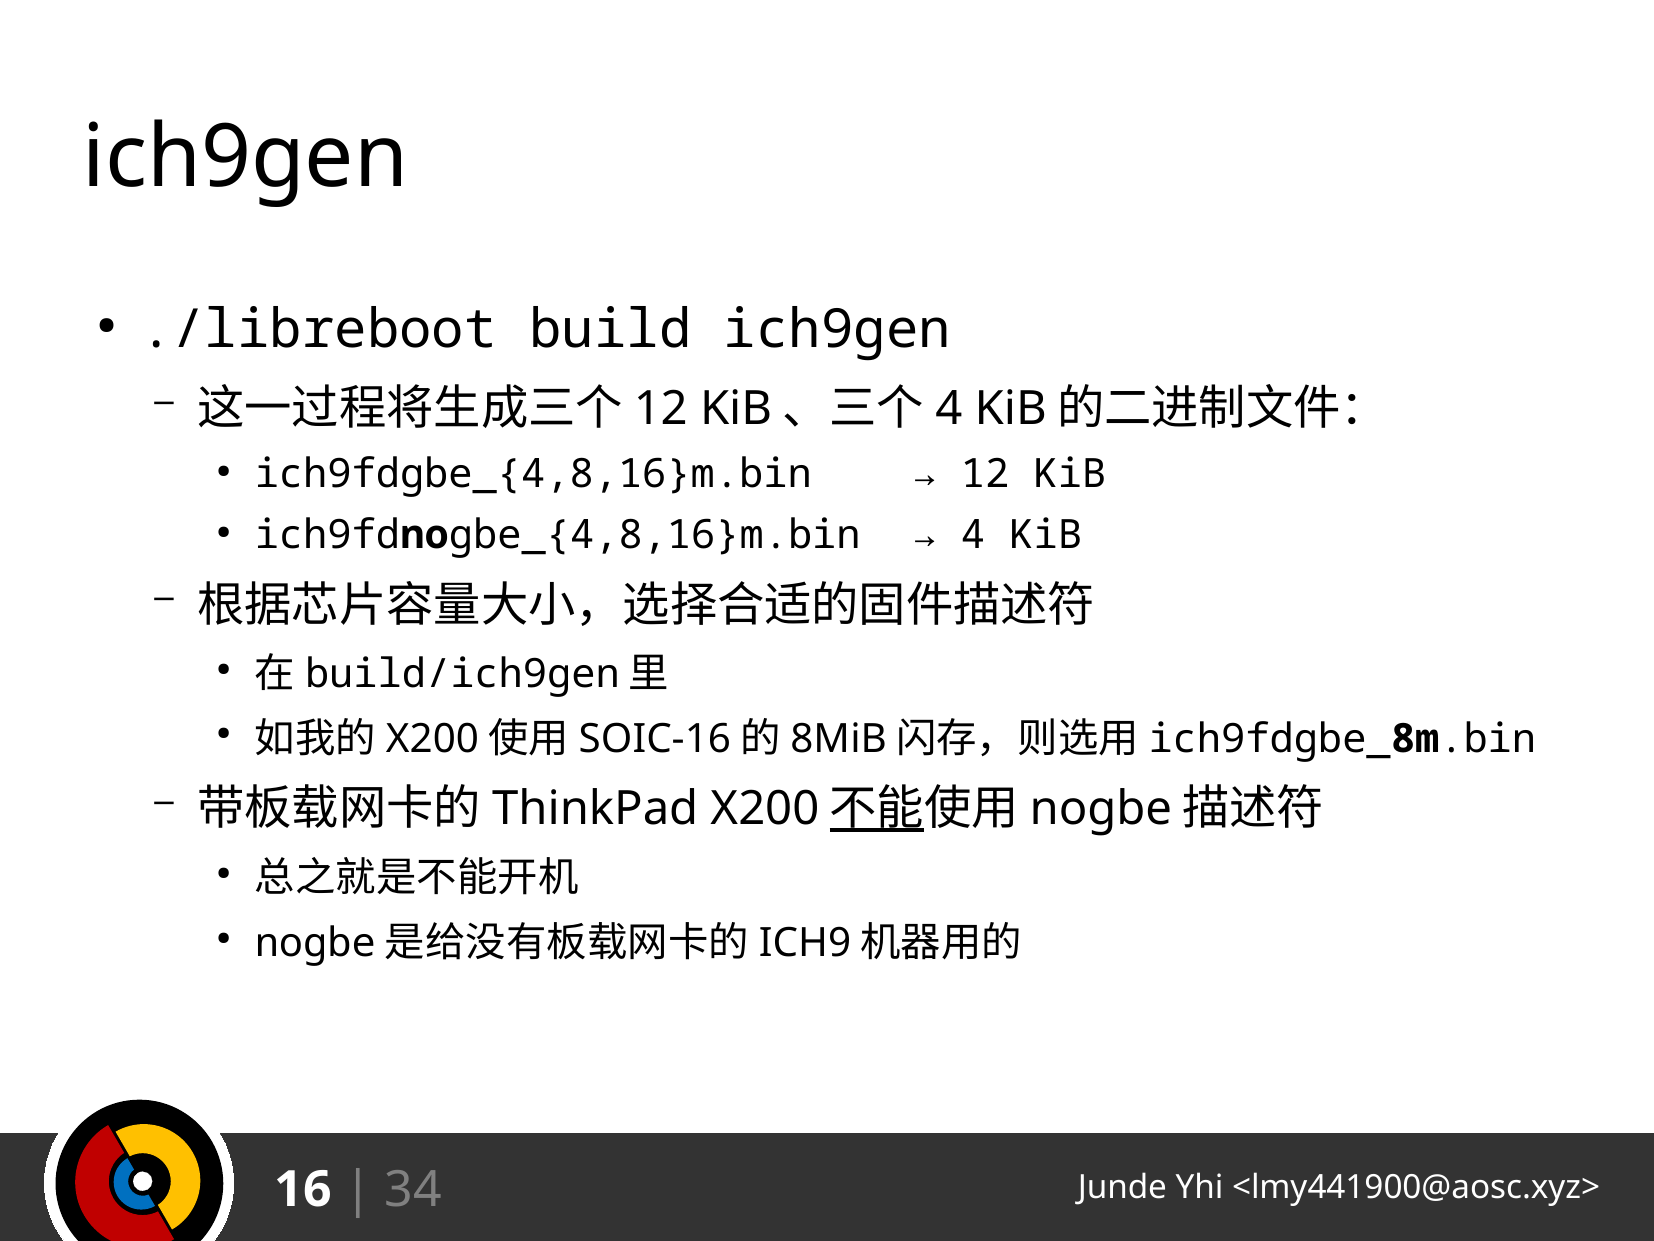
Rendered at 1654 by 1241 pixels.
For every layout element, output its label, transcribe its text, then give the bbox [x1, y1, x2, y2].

list ./libreboot build ich9gen 这一过程将生成三个12 KiB、三个4 KiB的二进制文件： ich9fdgbe_{4,8,16}m.bin → 12 KiB ich9fdnogbe_{4,8,16}m.bin → 4 KiB 根据芯片容量大小，选择合适的固件描述符 在build/ich9gen里 如我的X200使用SOIC-16的8MiB闪存，则选用ich9fdgbe_8m.bin 带板载网卡的ThinkPad X200不能使用nogbe描述符 总之就是不能开机 nogbe是给没有板载网卡的ICH9机器用的 [82, 290, 1571, 1010]
title ich9gen [82, 49, 1571, 257]
